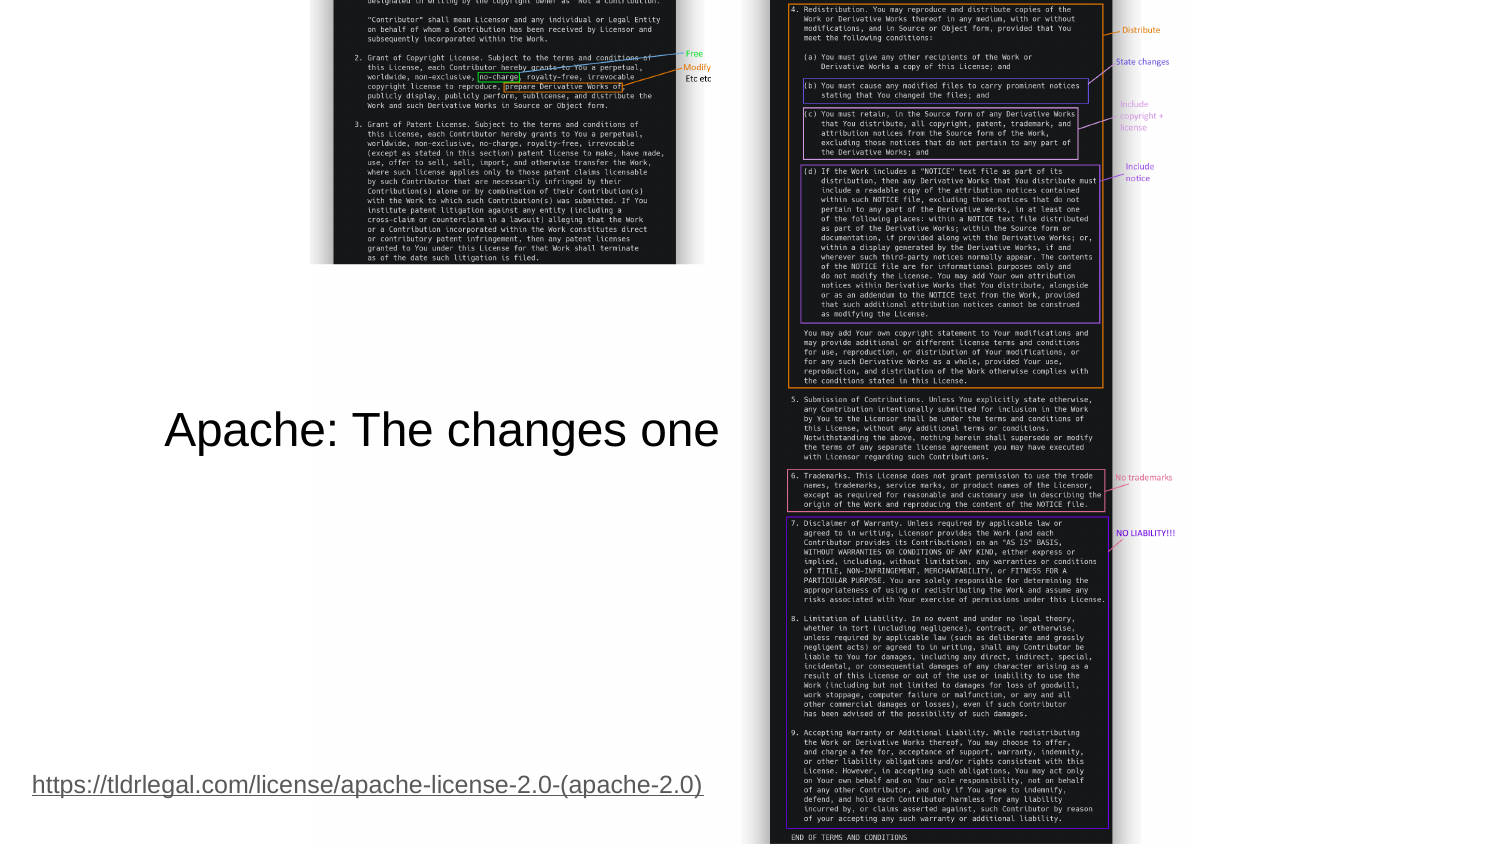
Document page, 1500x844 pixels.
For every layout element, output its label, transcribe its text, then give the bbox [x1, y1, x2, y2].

picture [310, 0, 1190, 844]
list https://tldrlegal.com/license/apache-license-2.0-(apache-2.0) [16, 751, 1136, 844]
title Apache: The changes one [135, 388, 750, 483]
